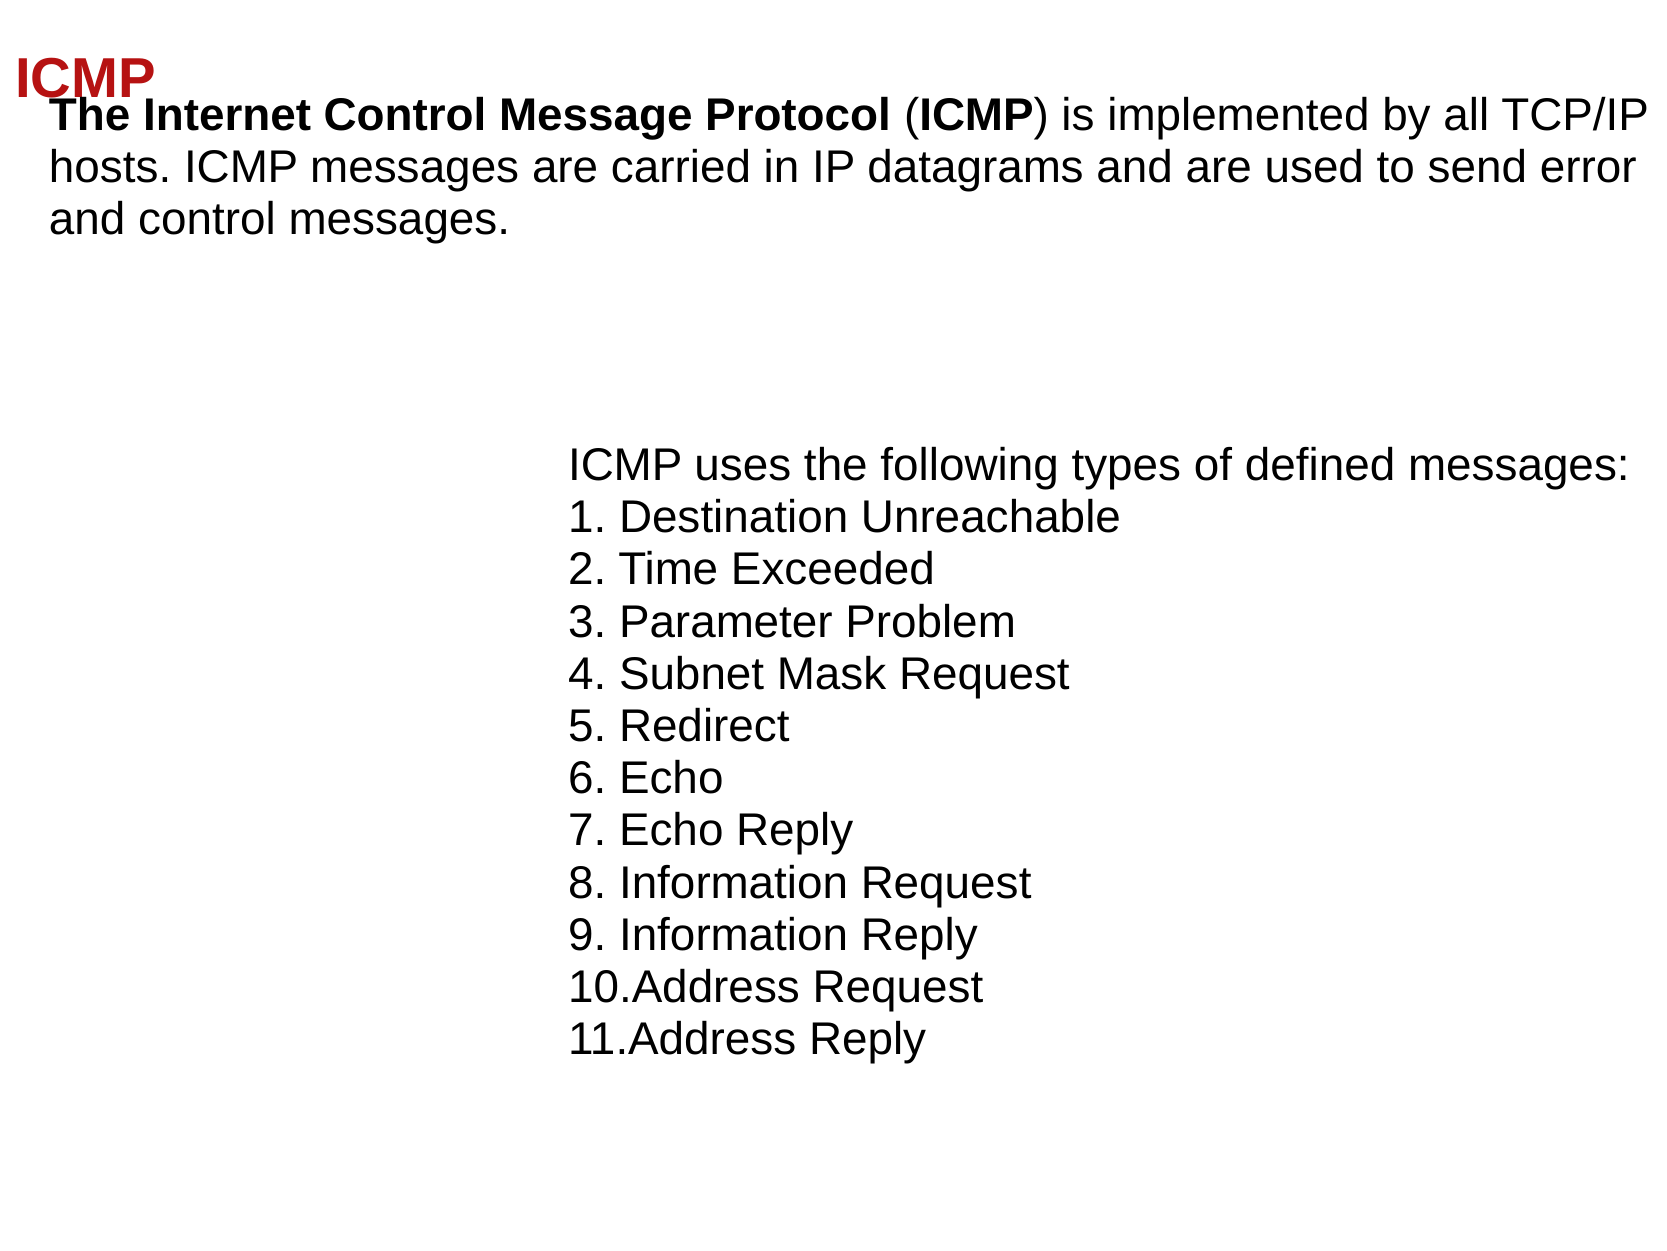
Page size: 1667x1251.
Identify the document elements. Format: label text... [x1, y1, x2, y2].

text_box ICMP [100, 68, 107, 88]
text_box The Internet Control Message Protocol (ICMP) is implemented by all TCP/IP hosts. ICMP messages are carried in IP datagrams and are used to send error and control messages. [48, 88, 1660, 246]
text_box ICMP [82, 68, 88, 88]
text_box ICMP [130, 65, 145, 77]
text_box ICMP uses the following types of defined messages: 1. Destination Unreachable 2. Time Exceeded 3. Parameter Problem 4. Subnet Mask Request 5. Redirect 6. Echo 7. Echo Reply 8. Information Request 9. Information Reply 10.Address Request 11.Address Reply [568, 438, 1660, 1101]
text_box ICMP [15, 45, 174, 110]
